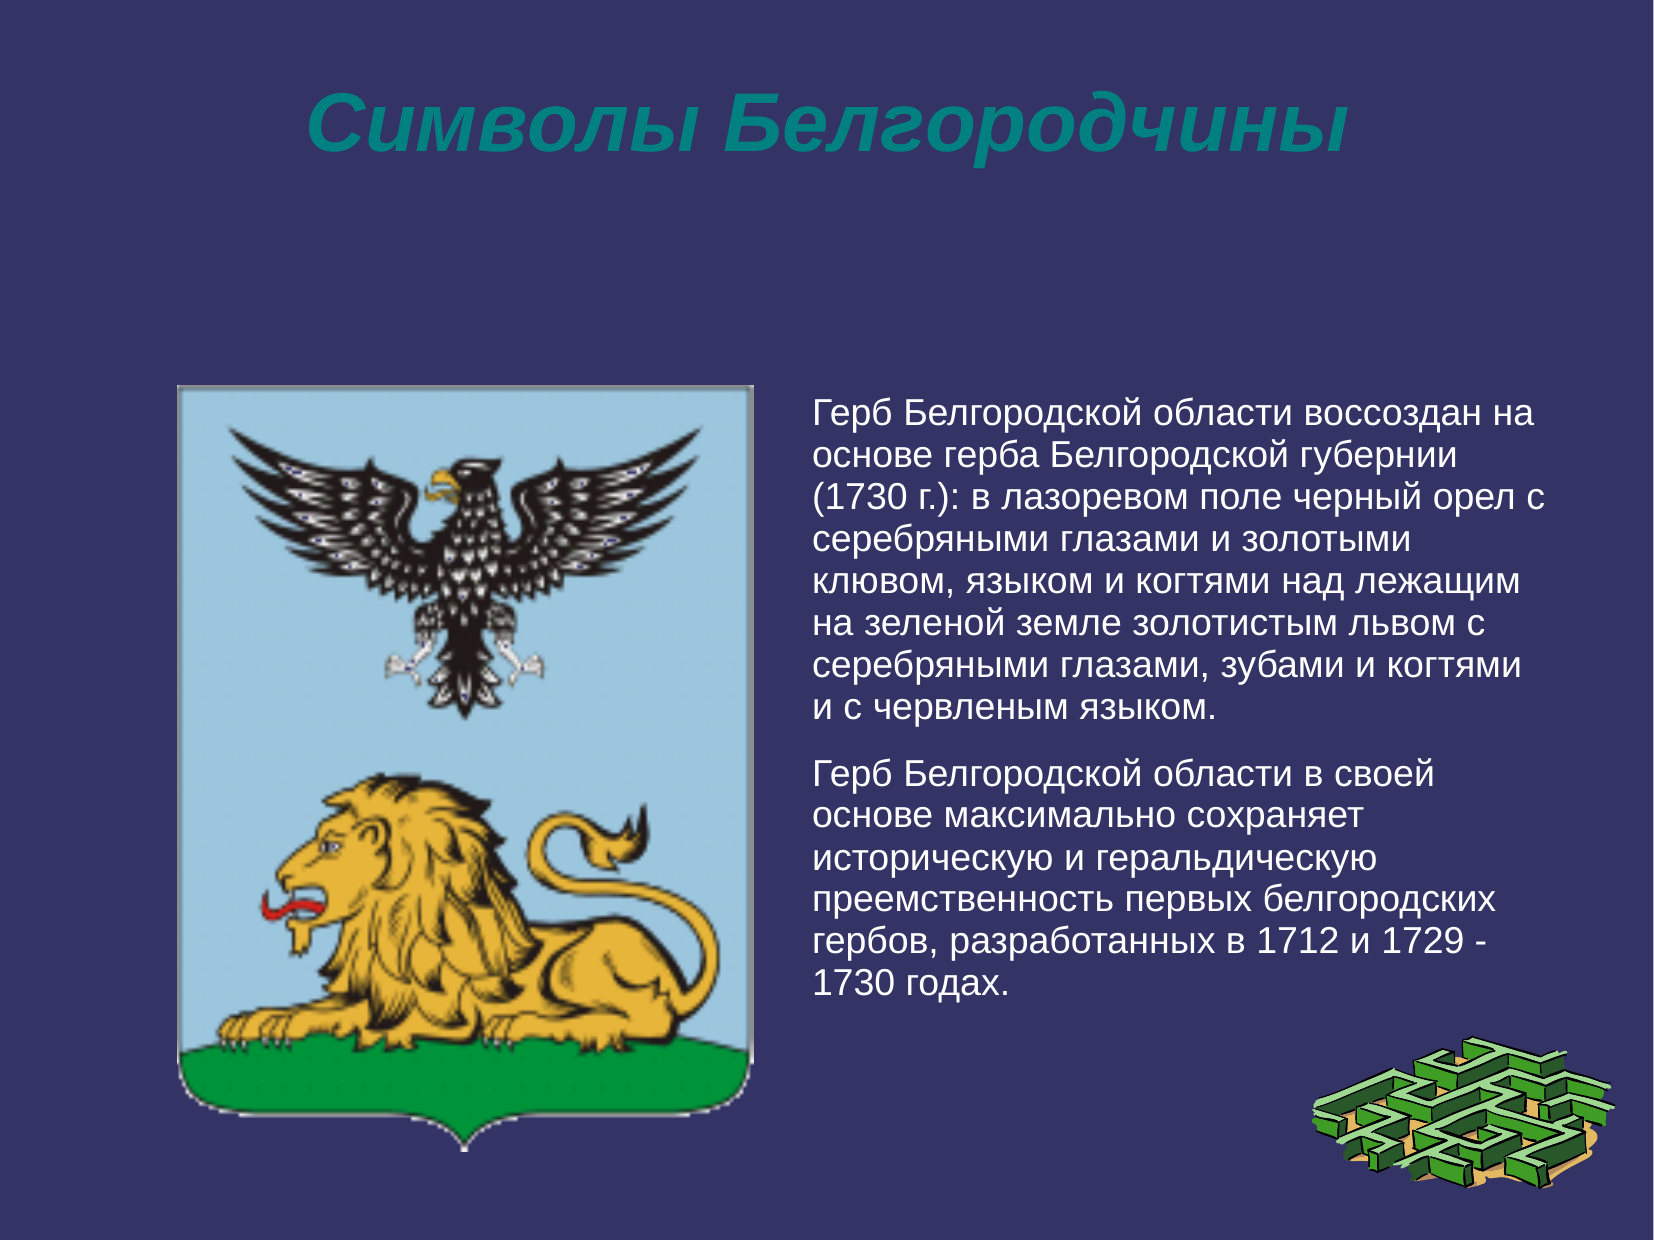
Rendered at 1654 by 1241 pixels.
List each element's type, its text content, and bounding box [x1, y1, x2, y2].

title Символы Белгородчины [121, 19, 1534, 227]
text_box Герб Белгородской области воссоздан на основе герба Белгородской губернии (1730 г.): в лазоревом поле черный орел с серебряными глазами и золотыми клювом, языком и когтями над лежащим на зеленой земле золотистым львом с серебряными глазами, зубами и когтями и с червленым языком. Герб Белгородской области в своей основе максимально сохраняет историческую и геральдическую преемственность первых белгородских гербов, разработанных в 1712 и 1729 - 1730 годах. [797, 383, 1565, 1152]
picture [177, 385, 754, 1152]
